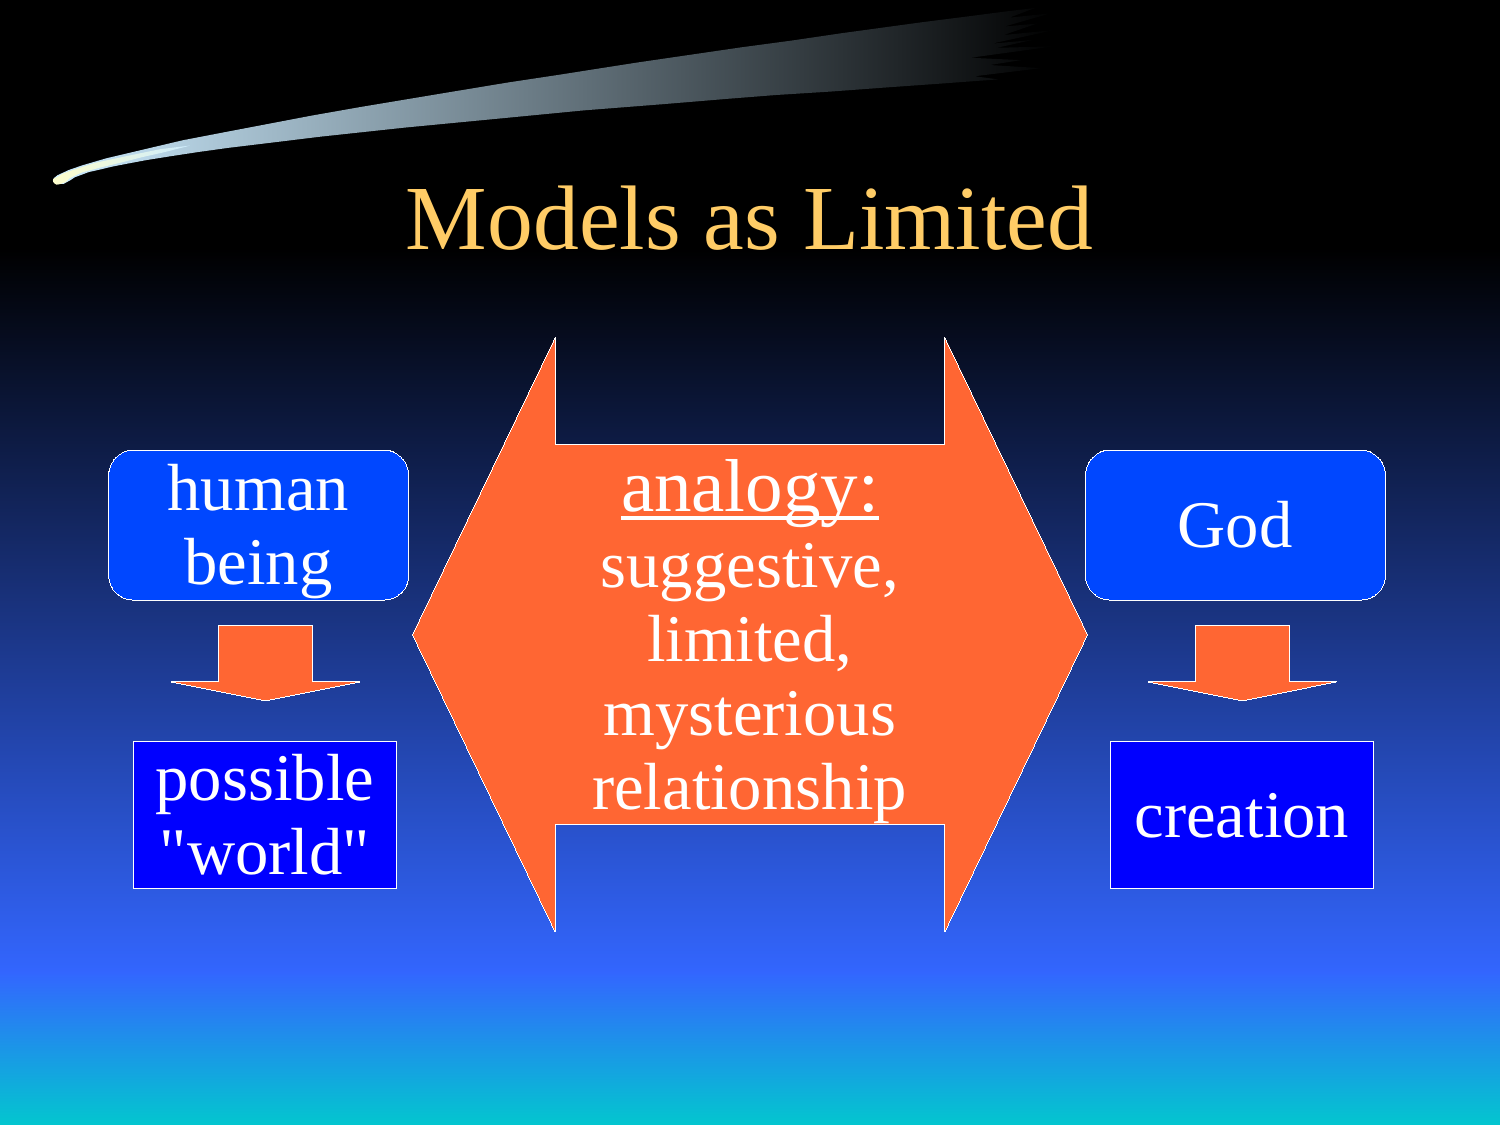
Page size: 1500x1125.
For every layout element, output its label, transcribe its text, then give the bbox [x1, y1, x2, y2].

text_box God [1085, 450, 1386, 601]
text_box human being [108, 450, 409, 601]
text_box [1148, 625, 1337, 701]
text_box [171, 625, 360, 701]
text_box creation [1110, 741, 1374, 889]
text_box possible "world" [133, 741, 397, 889]
title Models as Limited [112, 124, 1388, 313]
text_box analogy: suggestive, limited, mysterious relationship [412, 337, 1088, 932]
